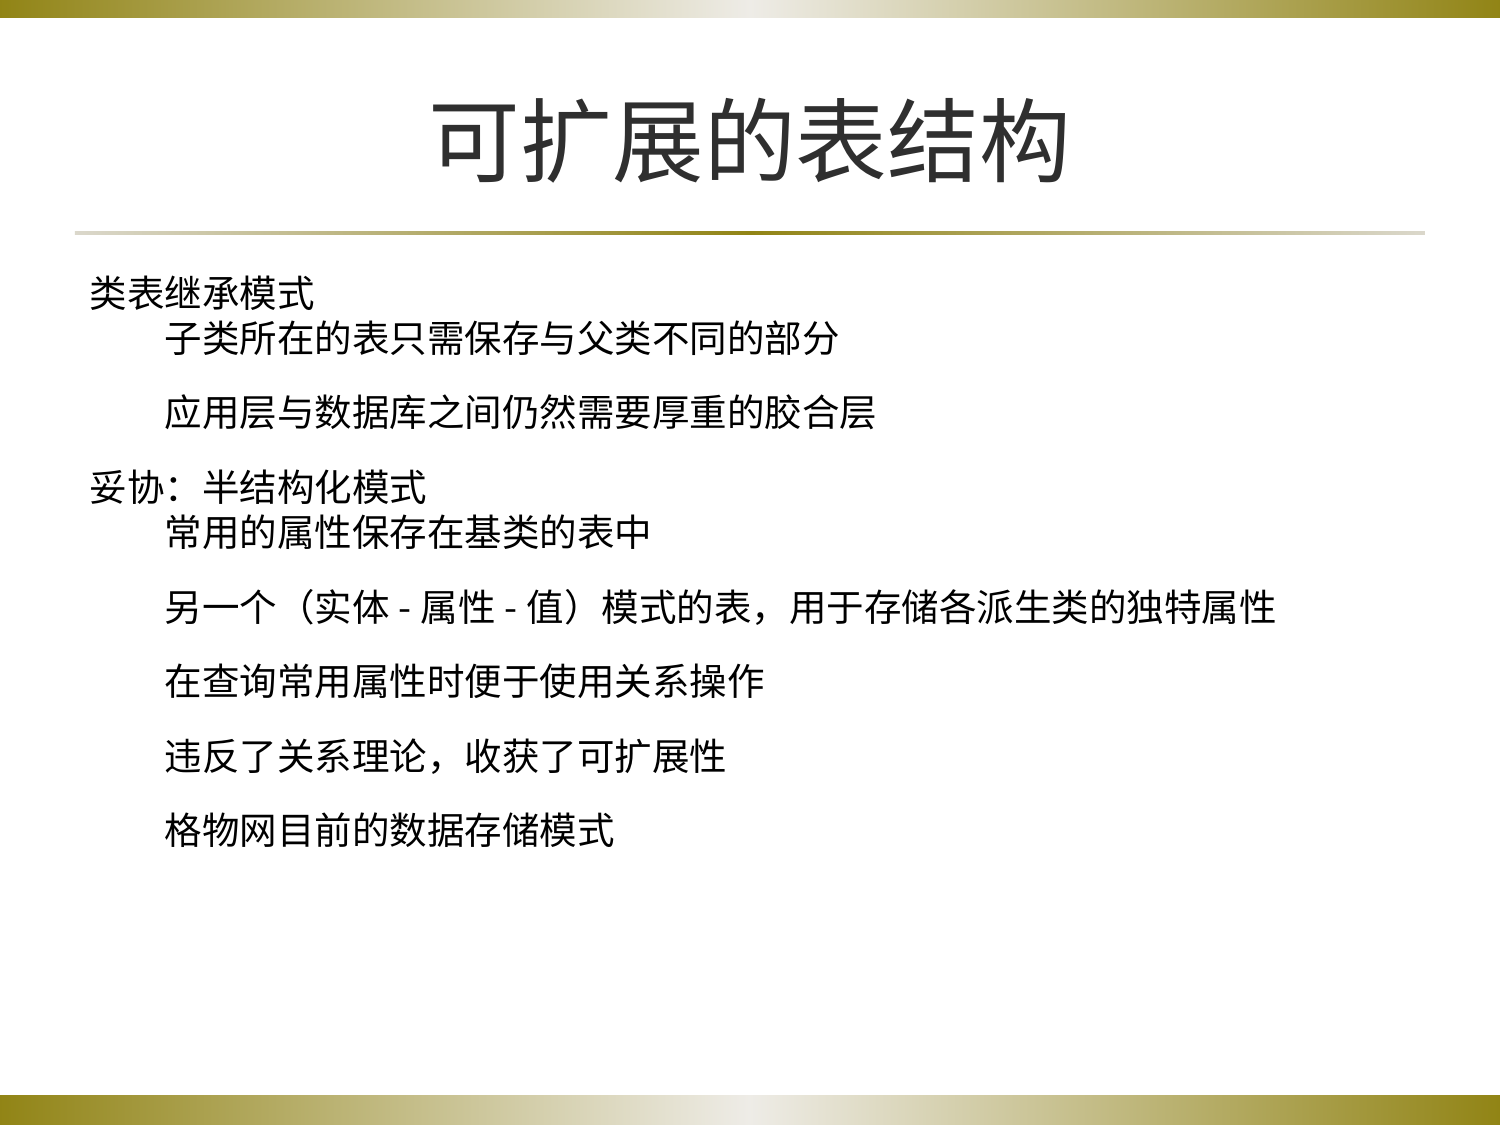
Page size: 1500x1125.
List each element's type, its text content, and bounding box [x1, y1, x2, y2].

title 可扩展的表结构 [75, 45, 1425, 233]
list 类表继承模式 子类所在的表只需保存与父类不同的部分 应用层与数据库之间仍然需要厚重的胶合层 妥协：半结构化模式 常用的属性保存在基类的表中 另一个（实体-属性-值）模式的表，用于存储各派生类的独特属性 在查询常用属性时便于使用关系操作 违反了关系理论，收获了可扩展性 格物网目前的数据存储模式 [75, 262, 1425, 1090]
